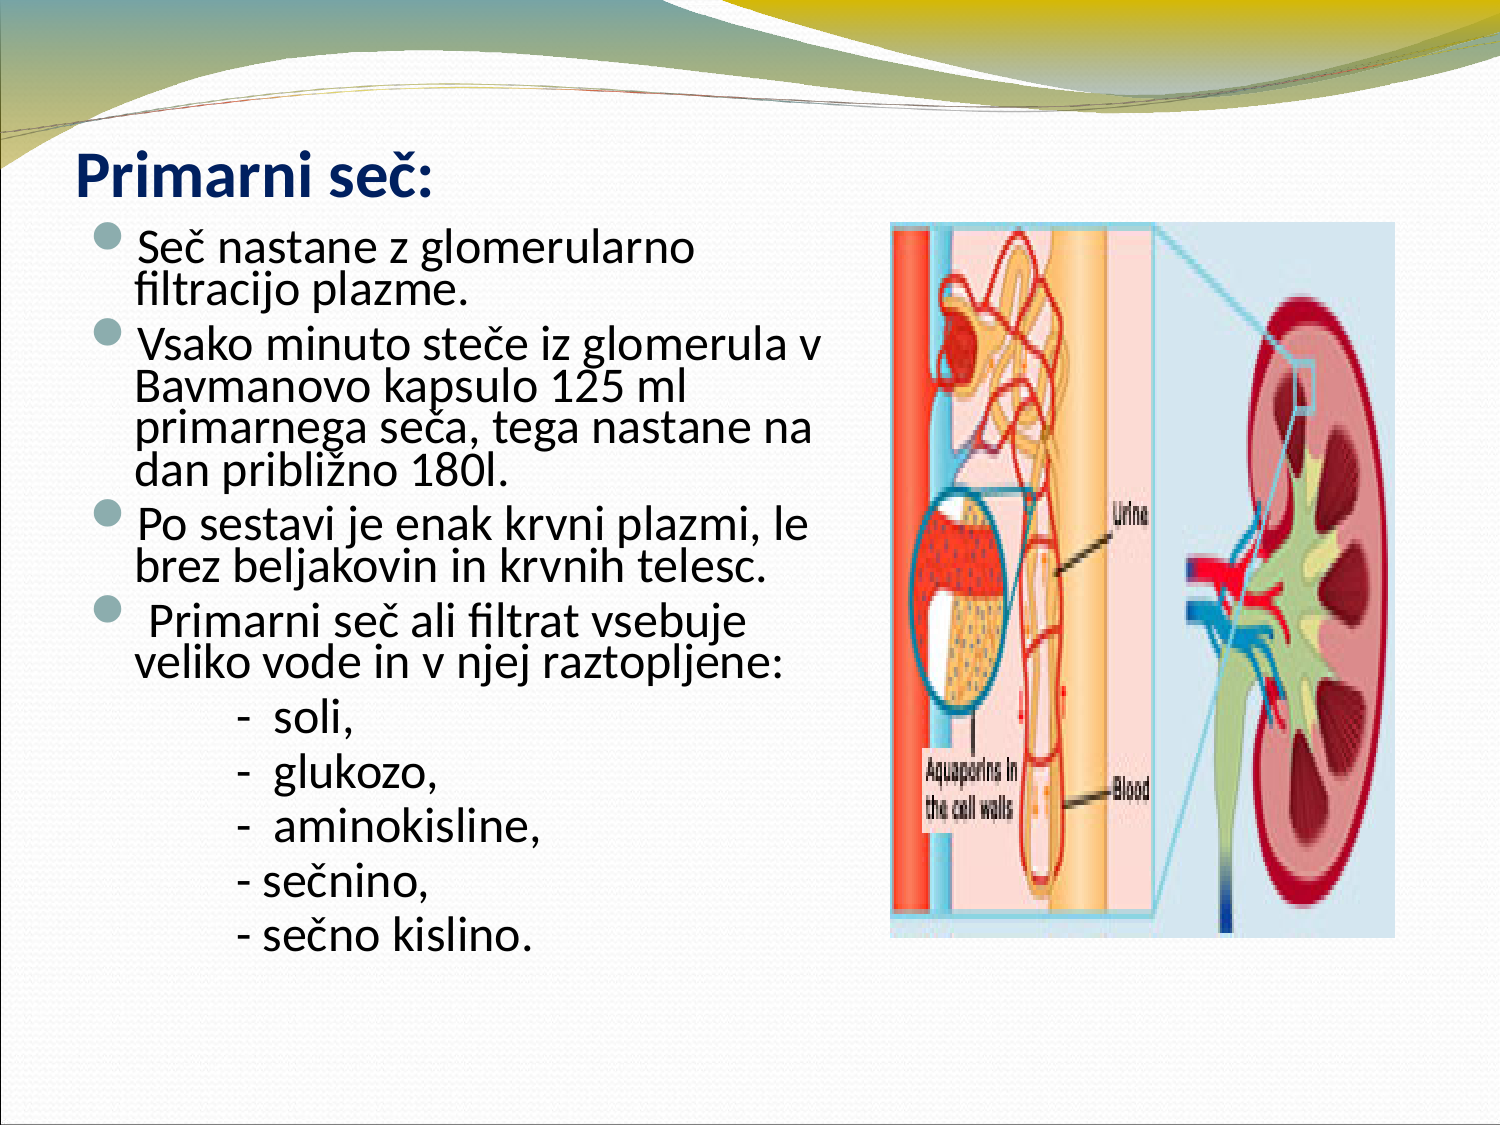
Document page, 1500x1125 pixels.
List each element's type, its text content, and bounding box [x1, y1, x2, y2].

text_box Seč nastane z glomerularno filtracijo plazme. Vsako minuto steče iz glomerula v Bavmanovo kapsulo 125 ml primarnega seča, tega nastane na dan približno 180l. Po sestavi je enak krvni plazmi, le brez beljakovin in krvnih telesc. Primarni seč ali filtrat vsebuje veliko vode in v njej raztopljene: - soli, - glukozo, - aminokisline, - sečnino, - sečno kislino. [74, 222, 868, 1125]
picture [0, 0, 1500, 1125]
text_box Primarni seč: [74, 115, 692, 211]
